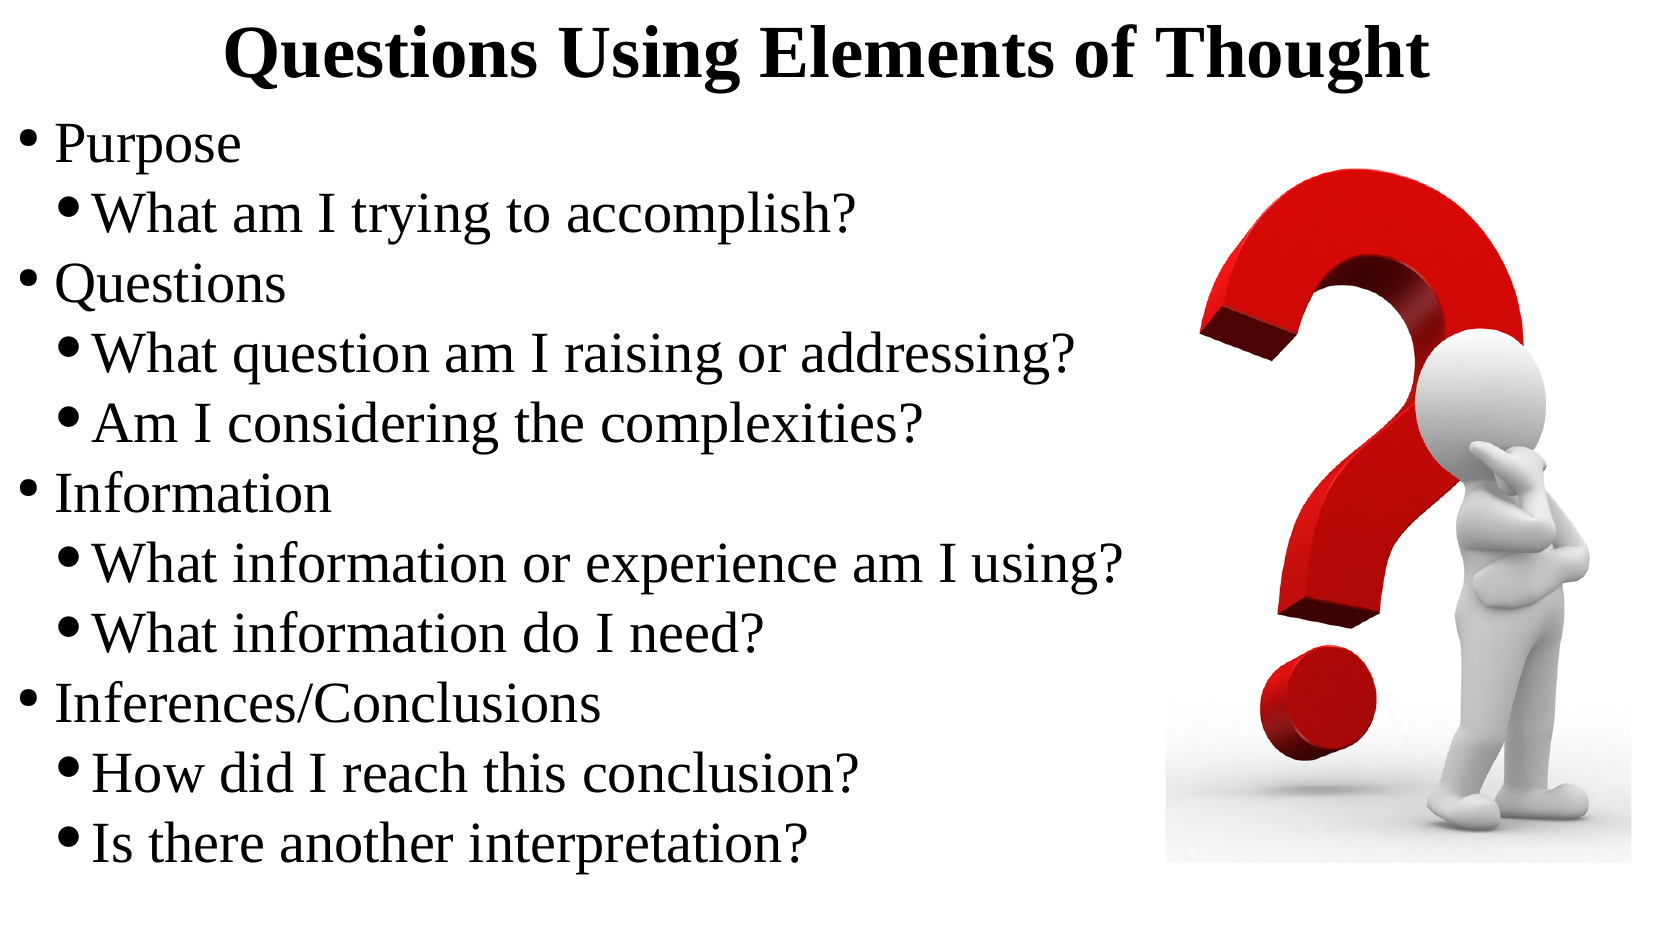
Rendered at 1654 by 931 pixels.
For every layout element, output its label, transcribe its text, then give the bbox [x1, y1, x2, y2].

title Questions Using Elements of Thought [0, 0, 1654, 106]
picture [1165, 150, 1632, 863]
text_box Purpose What am I trying to accomplish? Questions What question am I raising or addressing? Am I considering the complexities? Information What information or experience am I using? What information do I need? Inferences/Conclusions How did I reach this conclusion? Is there another interpretation? [2, 96, 1627, 889]
